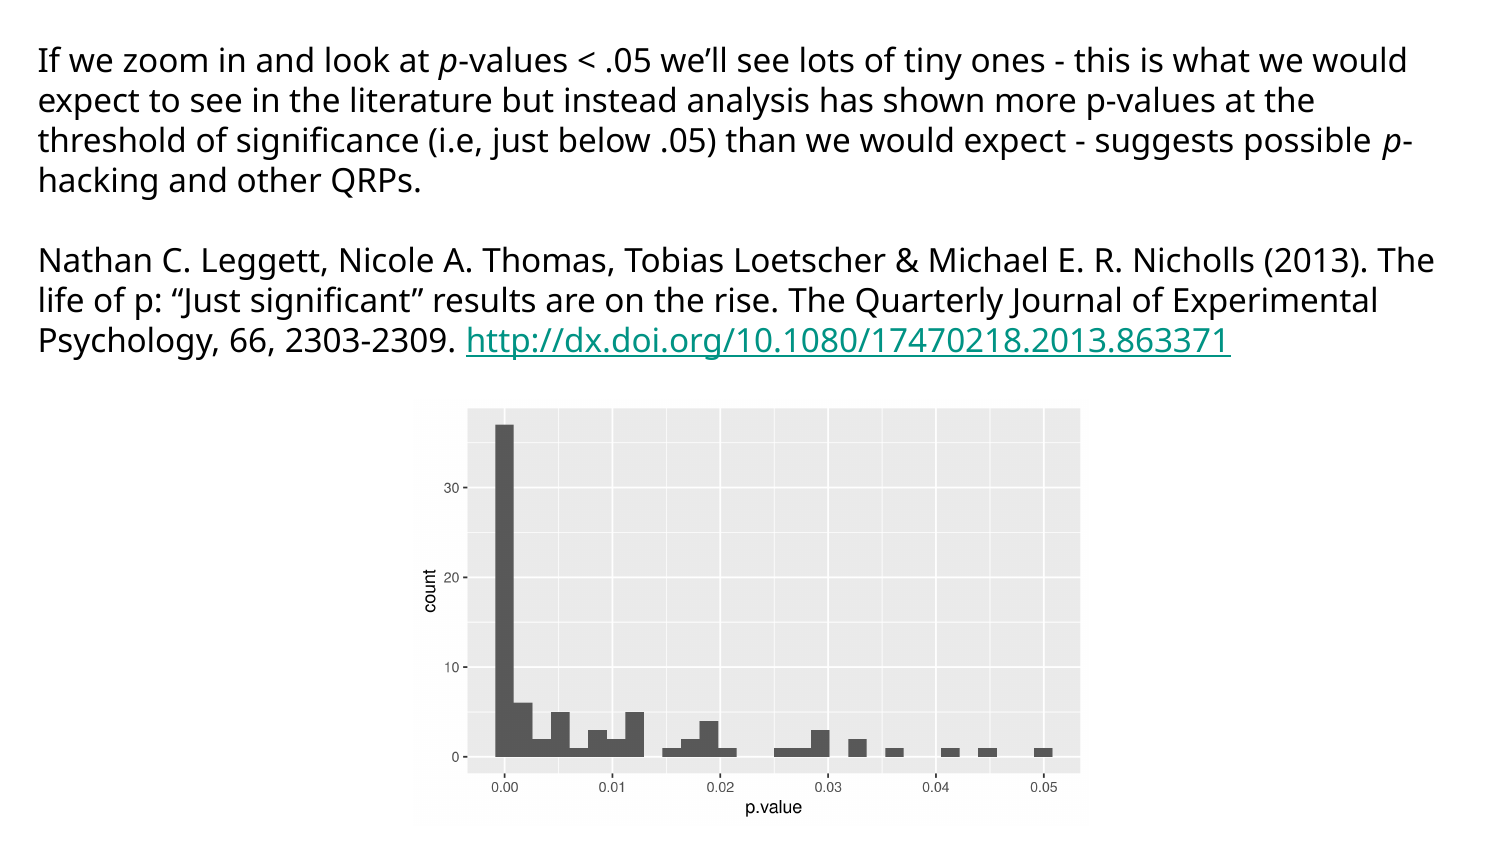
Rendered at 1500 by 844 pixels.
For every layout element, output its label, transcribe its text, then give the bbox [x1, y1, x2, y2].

text_box If we zoom in and look at p-values < .05 we’ll see lots of tiny ones - this is what we would expect to see in the literature but instead analysis has shown more p-values at the threshold of significance (i.e, just below .05) than we would expect - suggests possible p-hacking and other QRPs. Nathan C. Leggett, Nicole A. Thomas, Tobias Loetscher & Michael E. R. Nicholls (2013). The life of p: “Just significant” results are on the rise. The Quarterly Journal of Experimental Psychology, 66, 2303-2309. http://dx.doi.org/10.1080/17470218.2013.863371 [22, 24, 1480, 368]
picture [413, 399, 1089, 826]
